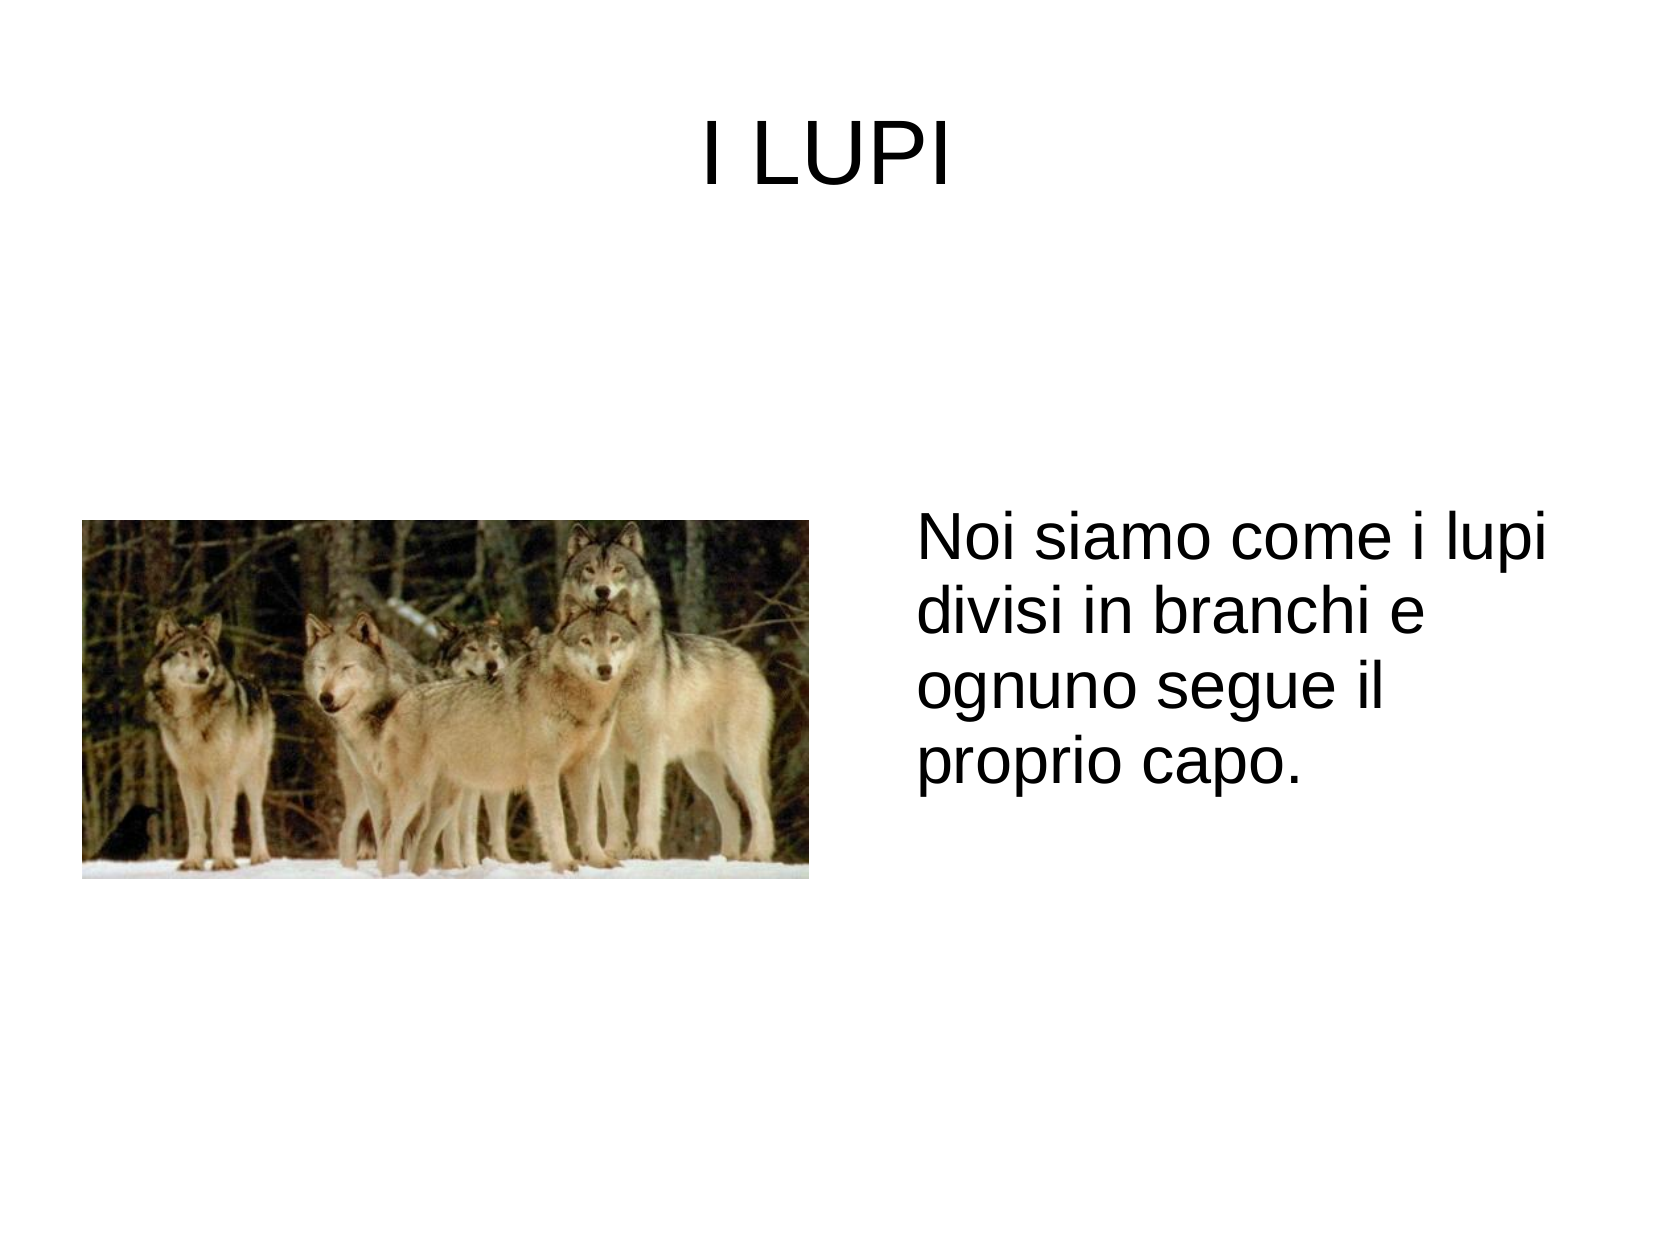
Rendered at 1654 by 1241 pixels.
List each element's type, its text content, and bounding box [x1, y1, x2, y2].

picture [82, 520, 809, 879]
title I LUPI [82, 49, 1571, 257]
list Noi siamo come i lupi divisi in branchi e ognuno segue il proprio capo. [845, 290, 1572, 1109]
